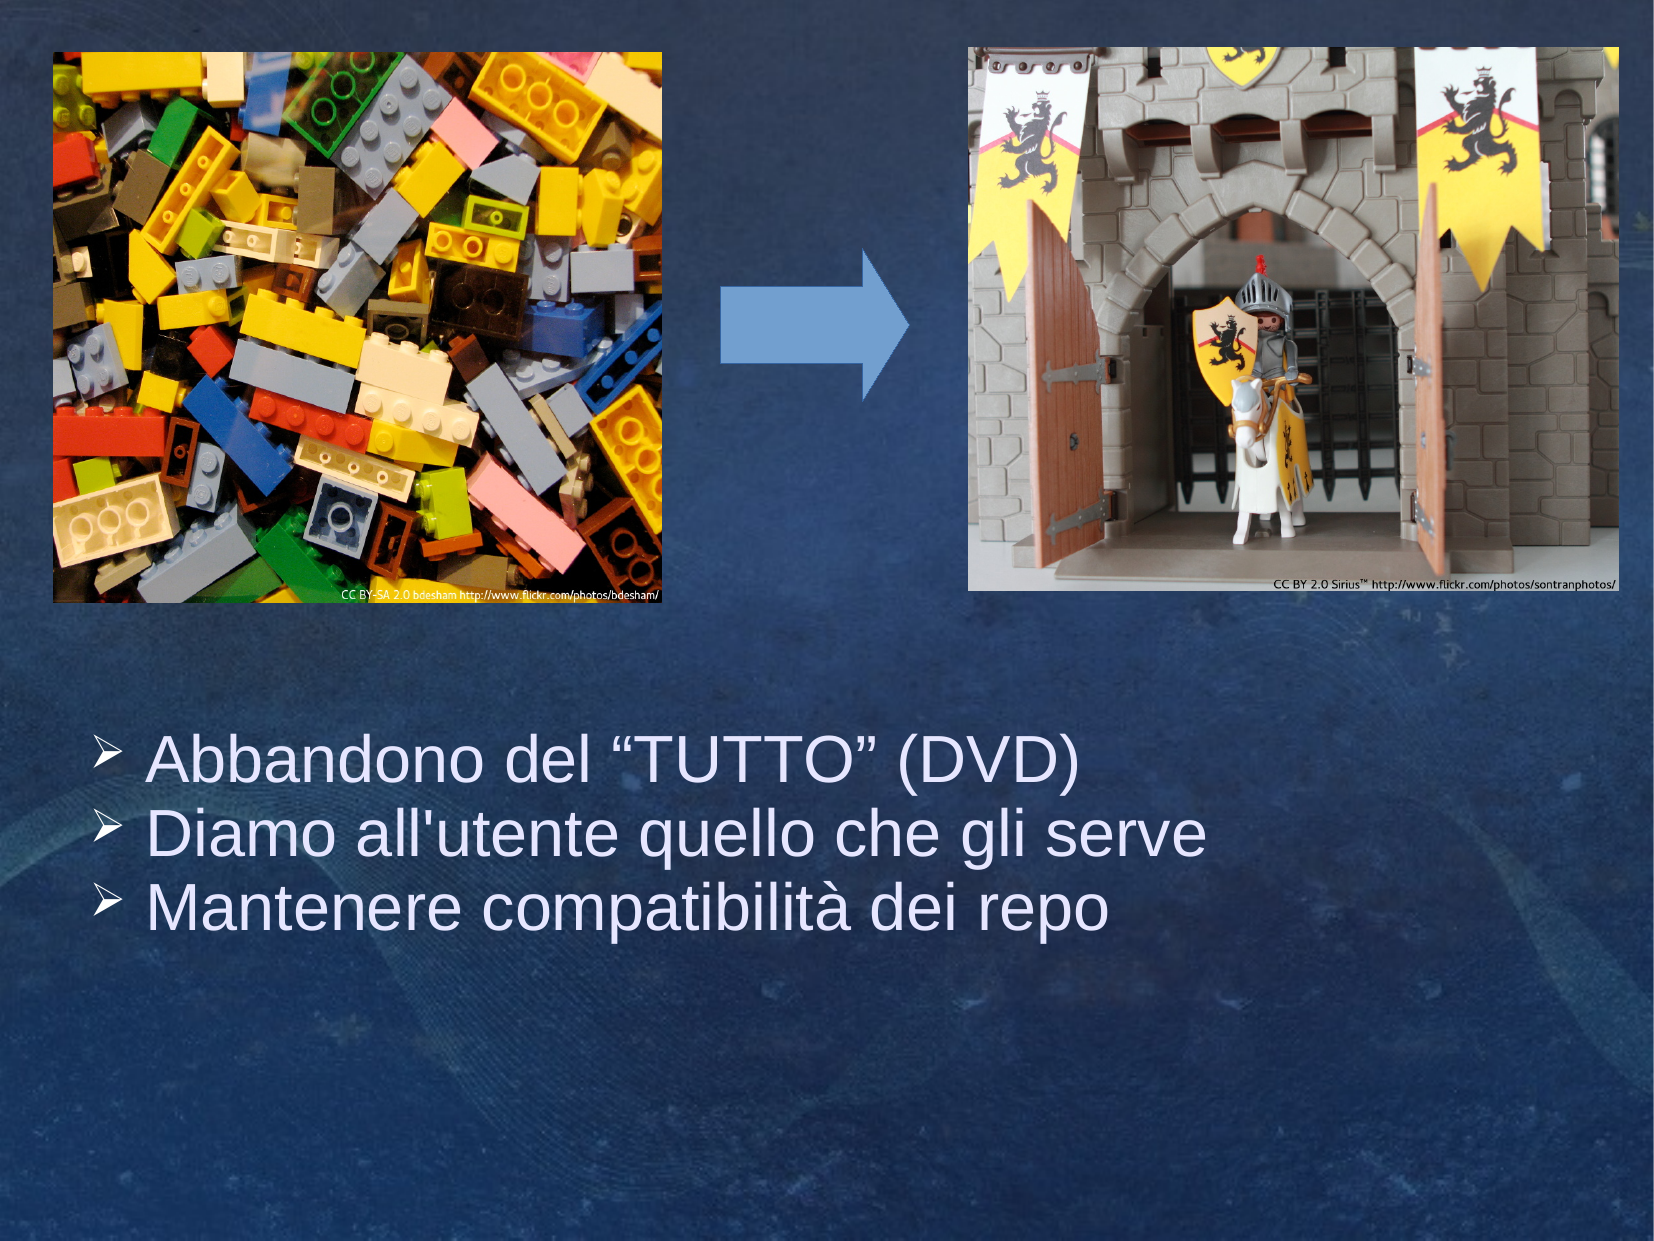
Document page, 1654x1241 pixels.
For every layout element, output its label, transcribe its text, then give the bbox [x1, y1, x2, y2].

text_box [720, 248, 910, 402]
picture [0, 0, 1654, 1241]
text_box Abbandono del “TUTTO” (DVD) Diamo all'utente quello che gli serve Mantenere compatibilità dei repo [89, 566, 1578, 1015]
